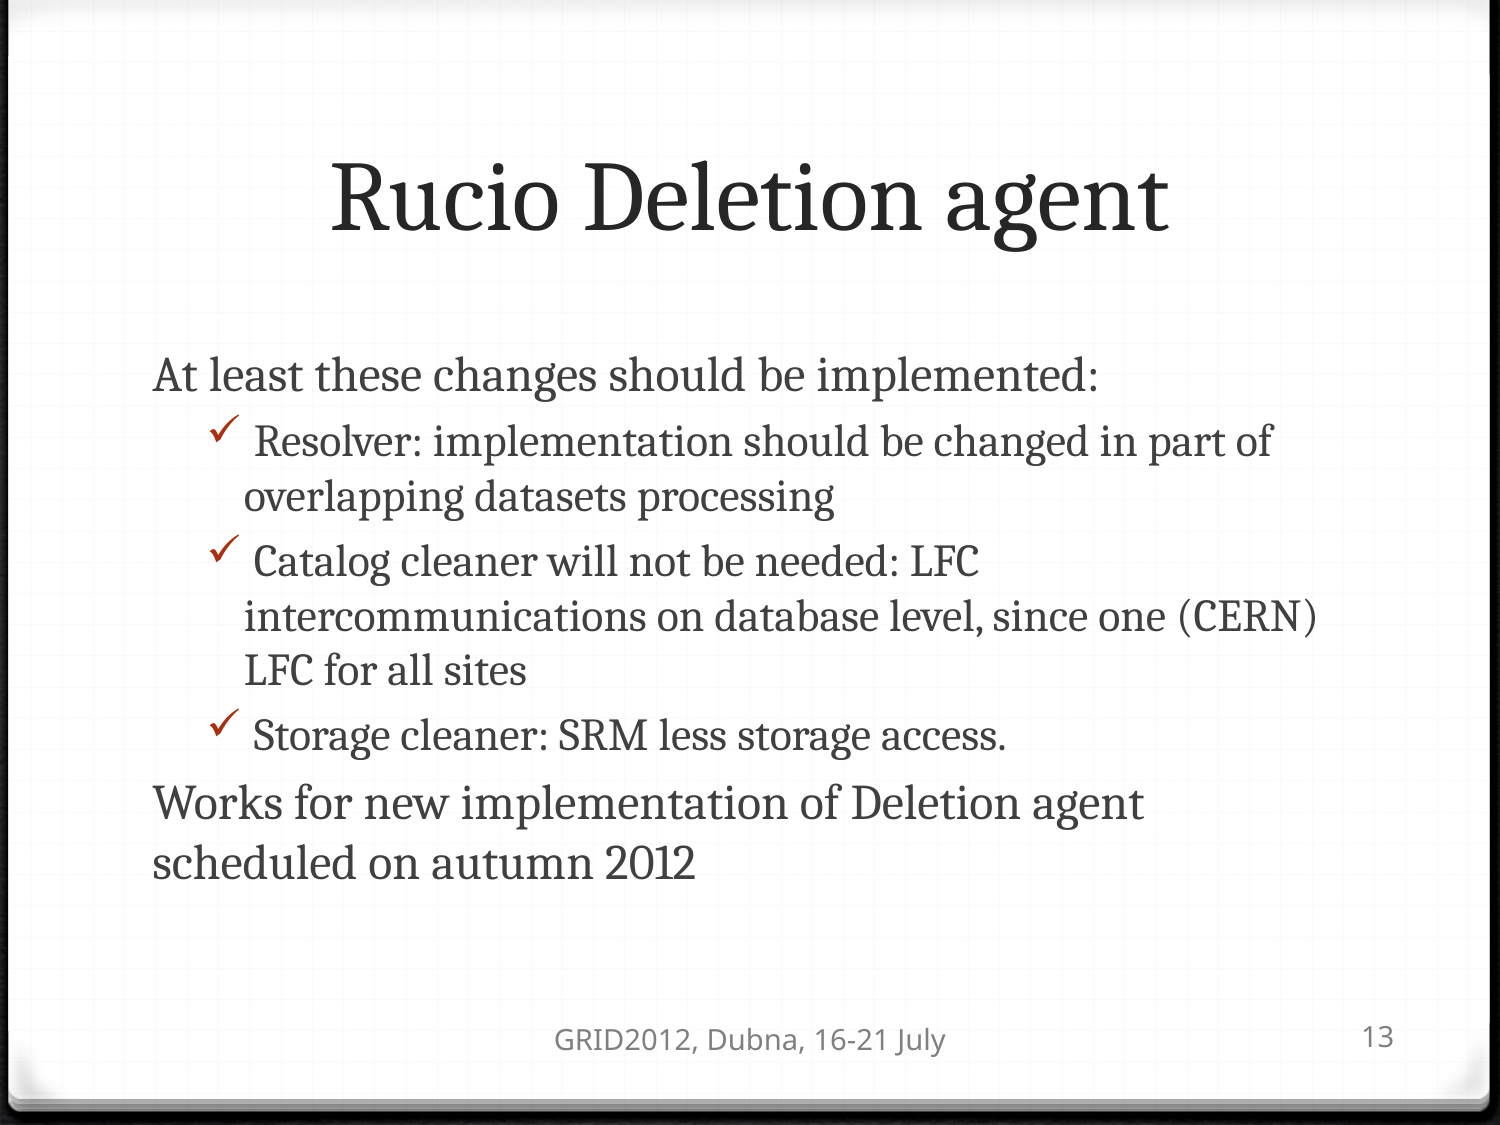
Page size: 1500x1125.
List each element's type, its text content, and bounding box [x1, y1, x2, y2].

slide_number <number> [1059, 1008, 1410, 1069]
list At least these changes should be implemented: Resolver: implementation should be changed in part of overlapping datasets processing Catalog cleaner will not be needed: LFC intercommunications on database level, since one (CERN) LFC for all sites Storage cleaner: SRM less storage access. Works for new implementation of Deletion agent scheduled on autumn 2012 [137, 334, 1363, 983]
footer GRID2012, Dubna, 16-21 July [512, 1008, 988, 1069]
picture [0, 0, 1500, 1125]
title Rucio Deletion agent [90, 71, 1410, 309]
